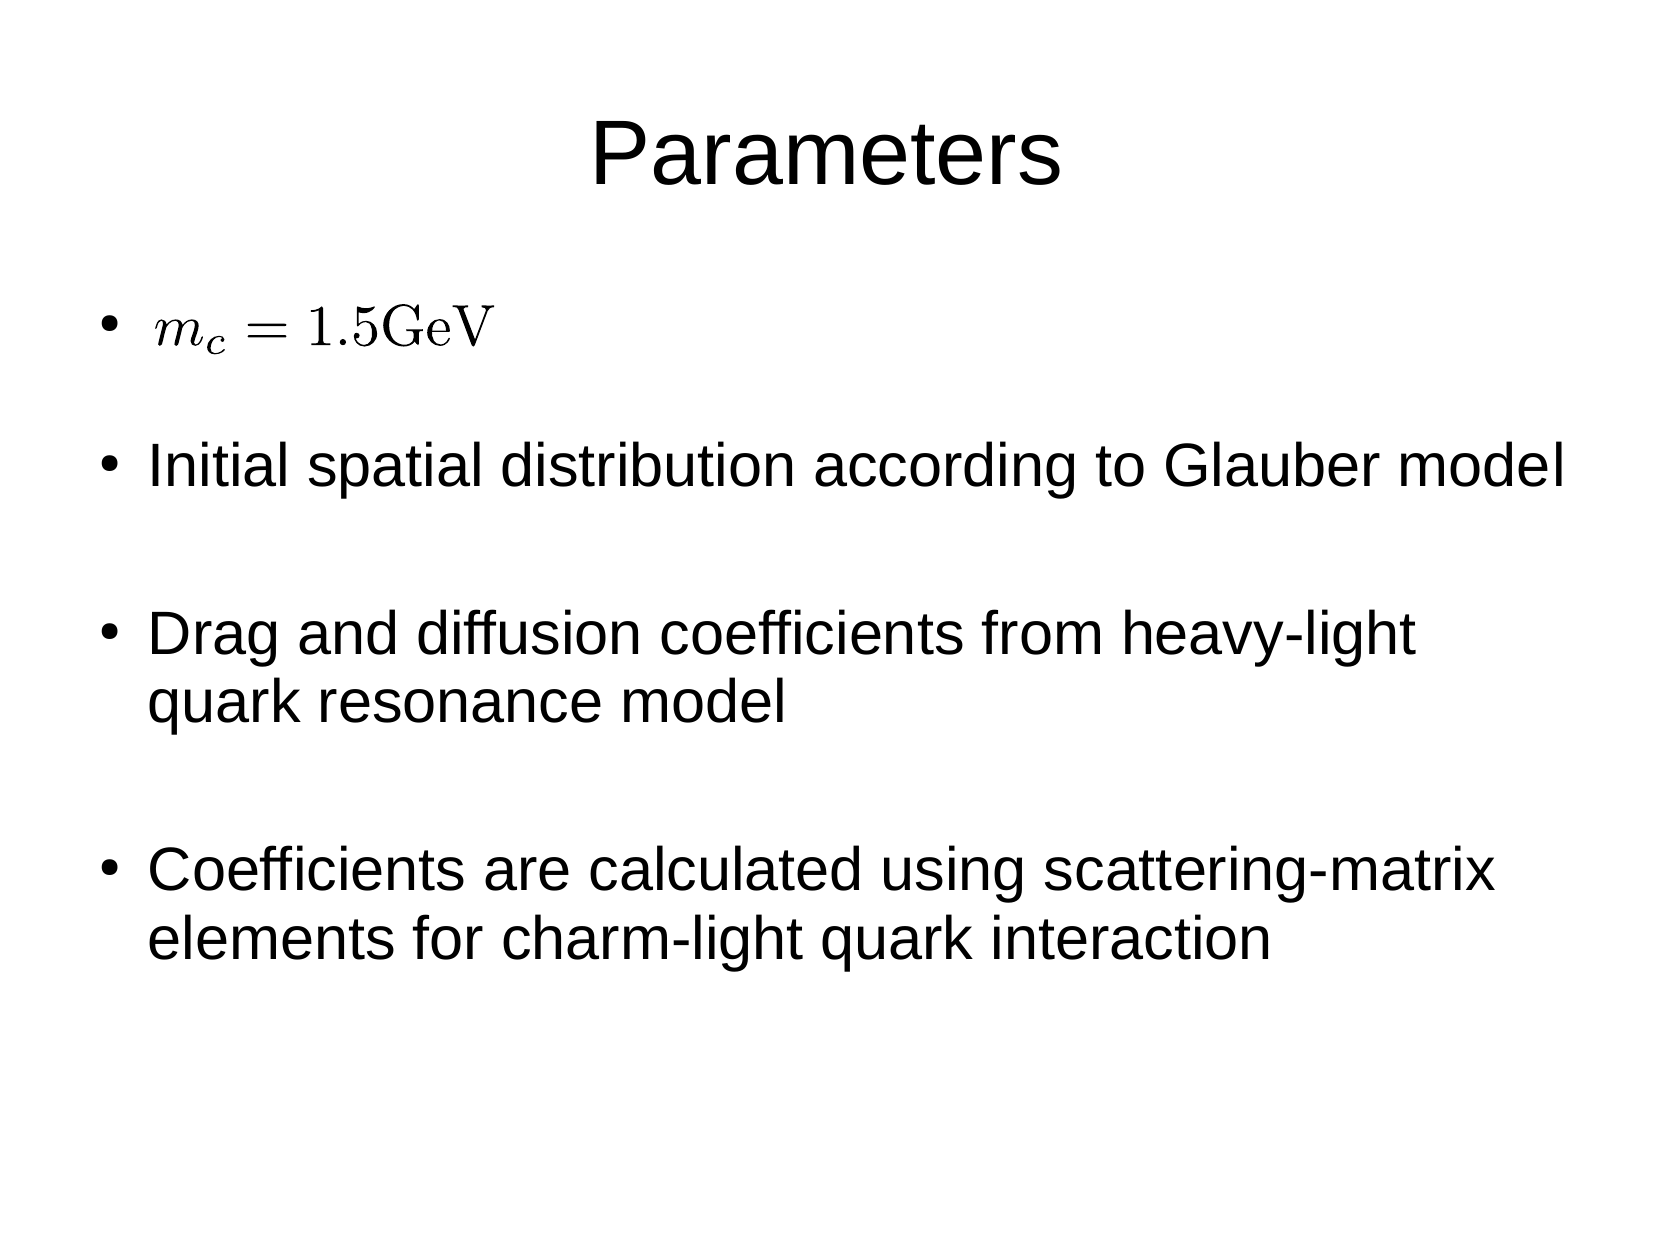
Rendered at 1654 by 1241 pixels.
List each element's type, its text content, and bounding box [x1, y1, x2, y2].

title Parameters [82, 49, 1571, 257]
text_box [153, 304, 497, 355]
list Initial spatial distribution according to Glauber model Drag and diffusion coefficients from heavy-light quark resonance model Coefficients are calculated using scattering-matrix elements for charm-light quark interaction [82, 290, 1571, 1010]
